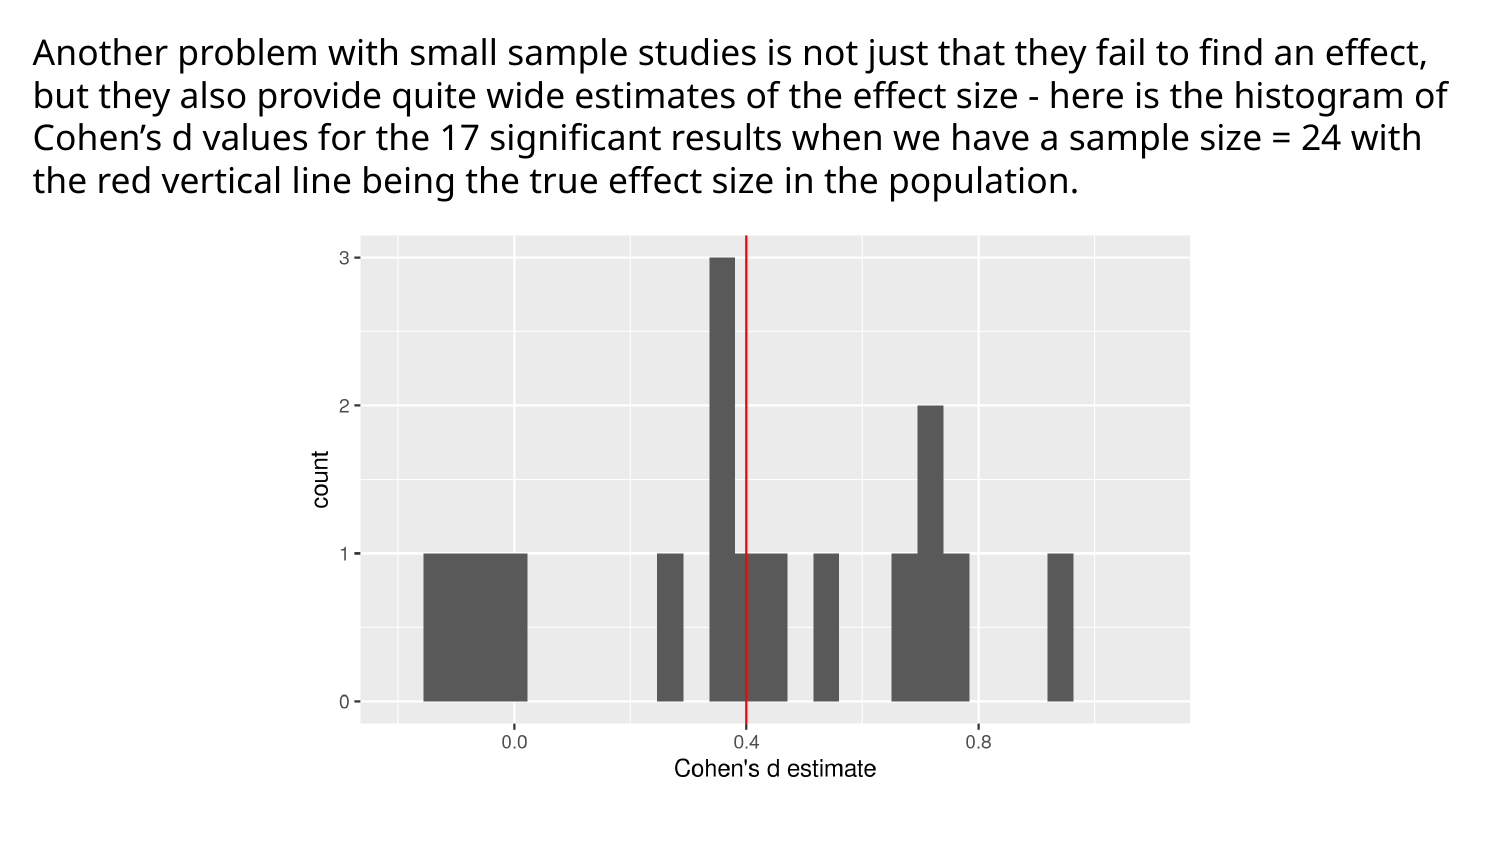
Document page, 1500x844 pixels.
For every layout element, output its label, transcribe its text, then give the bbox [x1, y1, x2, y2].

text_box Another problem with small sample studies is not just that they fail to find an effect, but they also provide quite wide estimates of the effect size - here is the histogram of Cohen’s d values for the 17 significant results when we have a sample size = 24 with the red vertical line being the true effect size in the population. [17, 15, 1483, 392]
picture [298, 223, 1202, 794]
